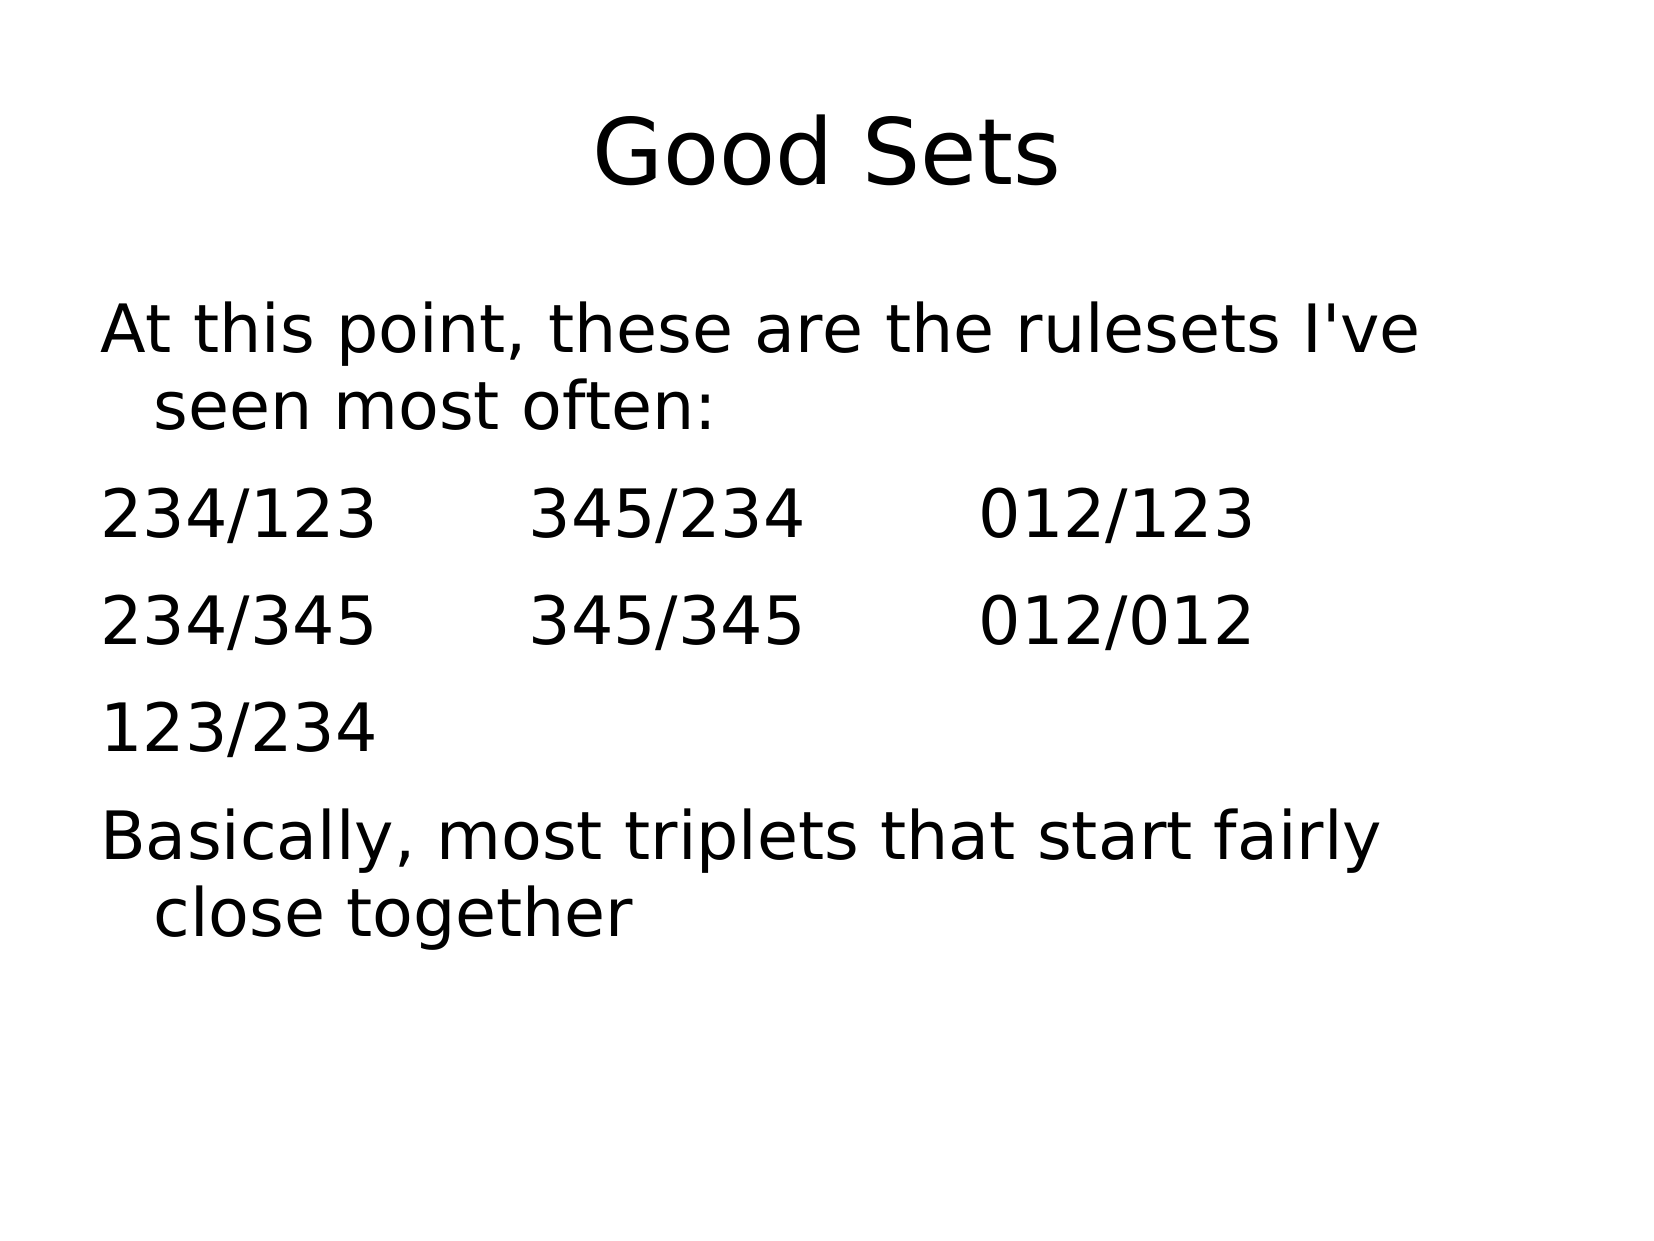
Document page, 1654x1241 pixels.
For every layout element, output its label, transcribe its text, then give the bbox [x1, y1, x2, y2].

title Good Sets [82, 56, 1571, 250]
list At this point, these are the rulesets I've seen most often: 234/123 345/234 012/123 234/345 345/345 012/012 123/234 Basically, most triplets that start fairly close together [82, 290, 1571, 1094]
